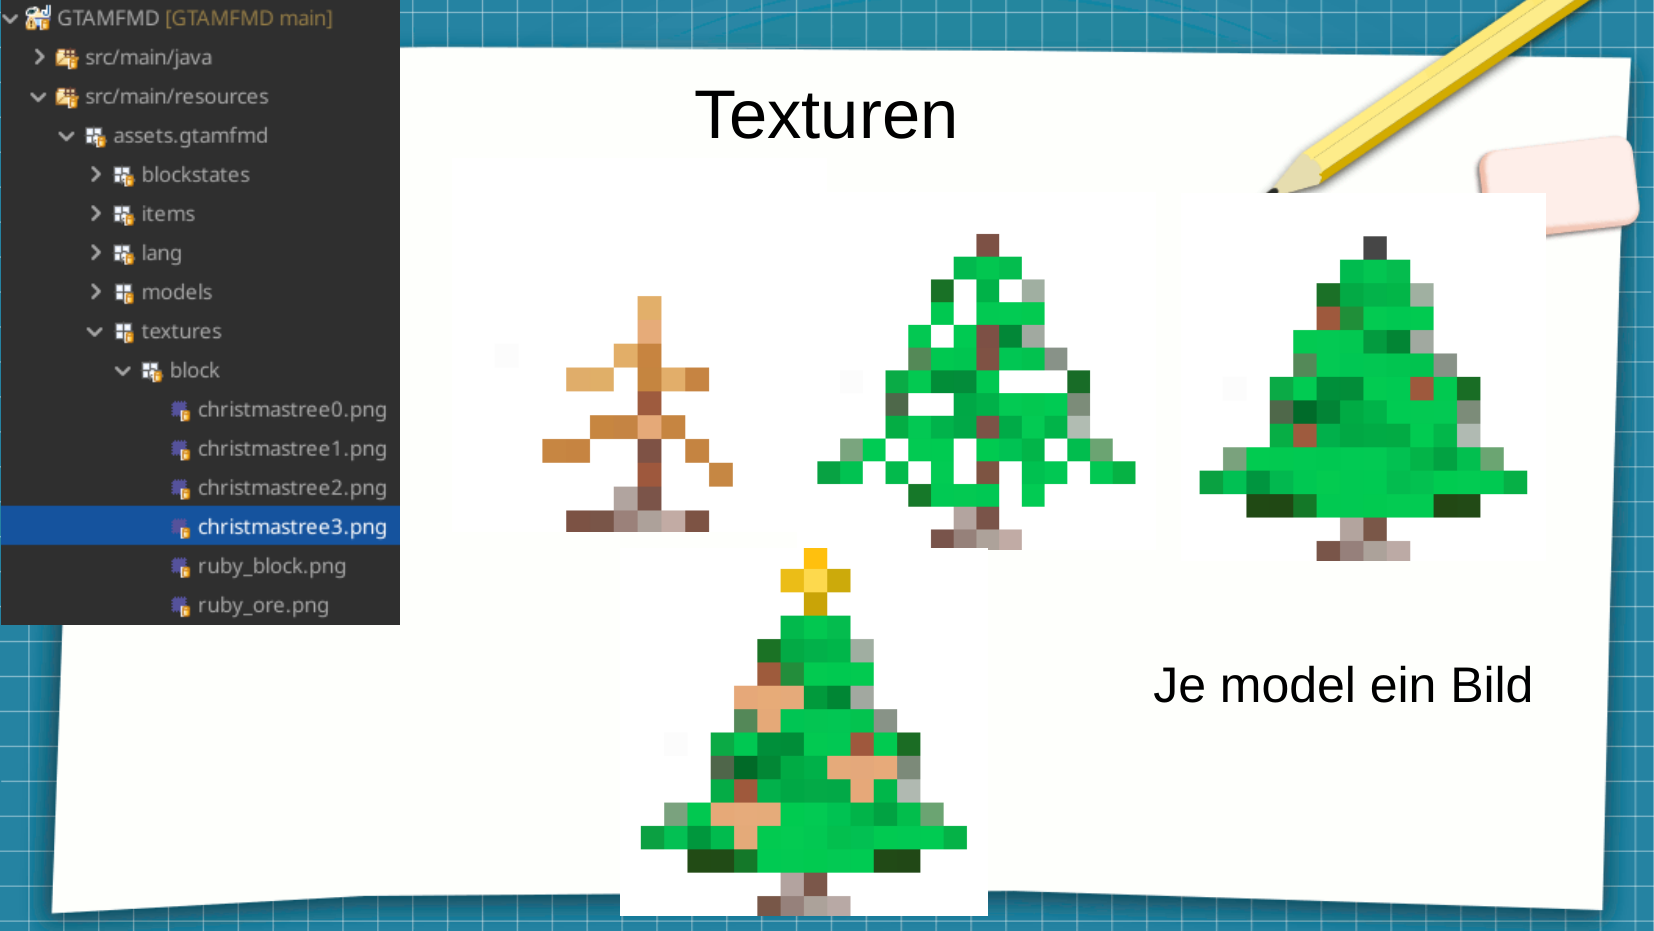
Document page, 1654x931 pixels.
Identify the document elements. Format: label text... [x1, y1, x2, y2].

text_box Je model ein Bild [1122, 649, 1565, 886]
title Texturen [400, 37, 1571, 193]
picture [0, 0, 1654, 931]
